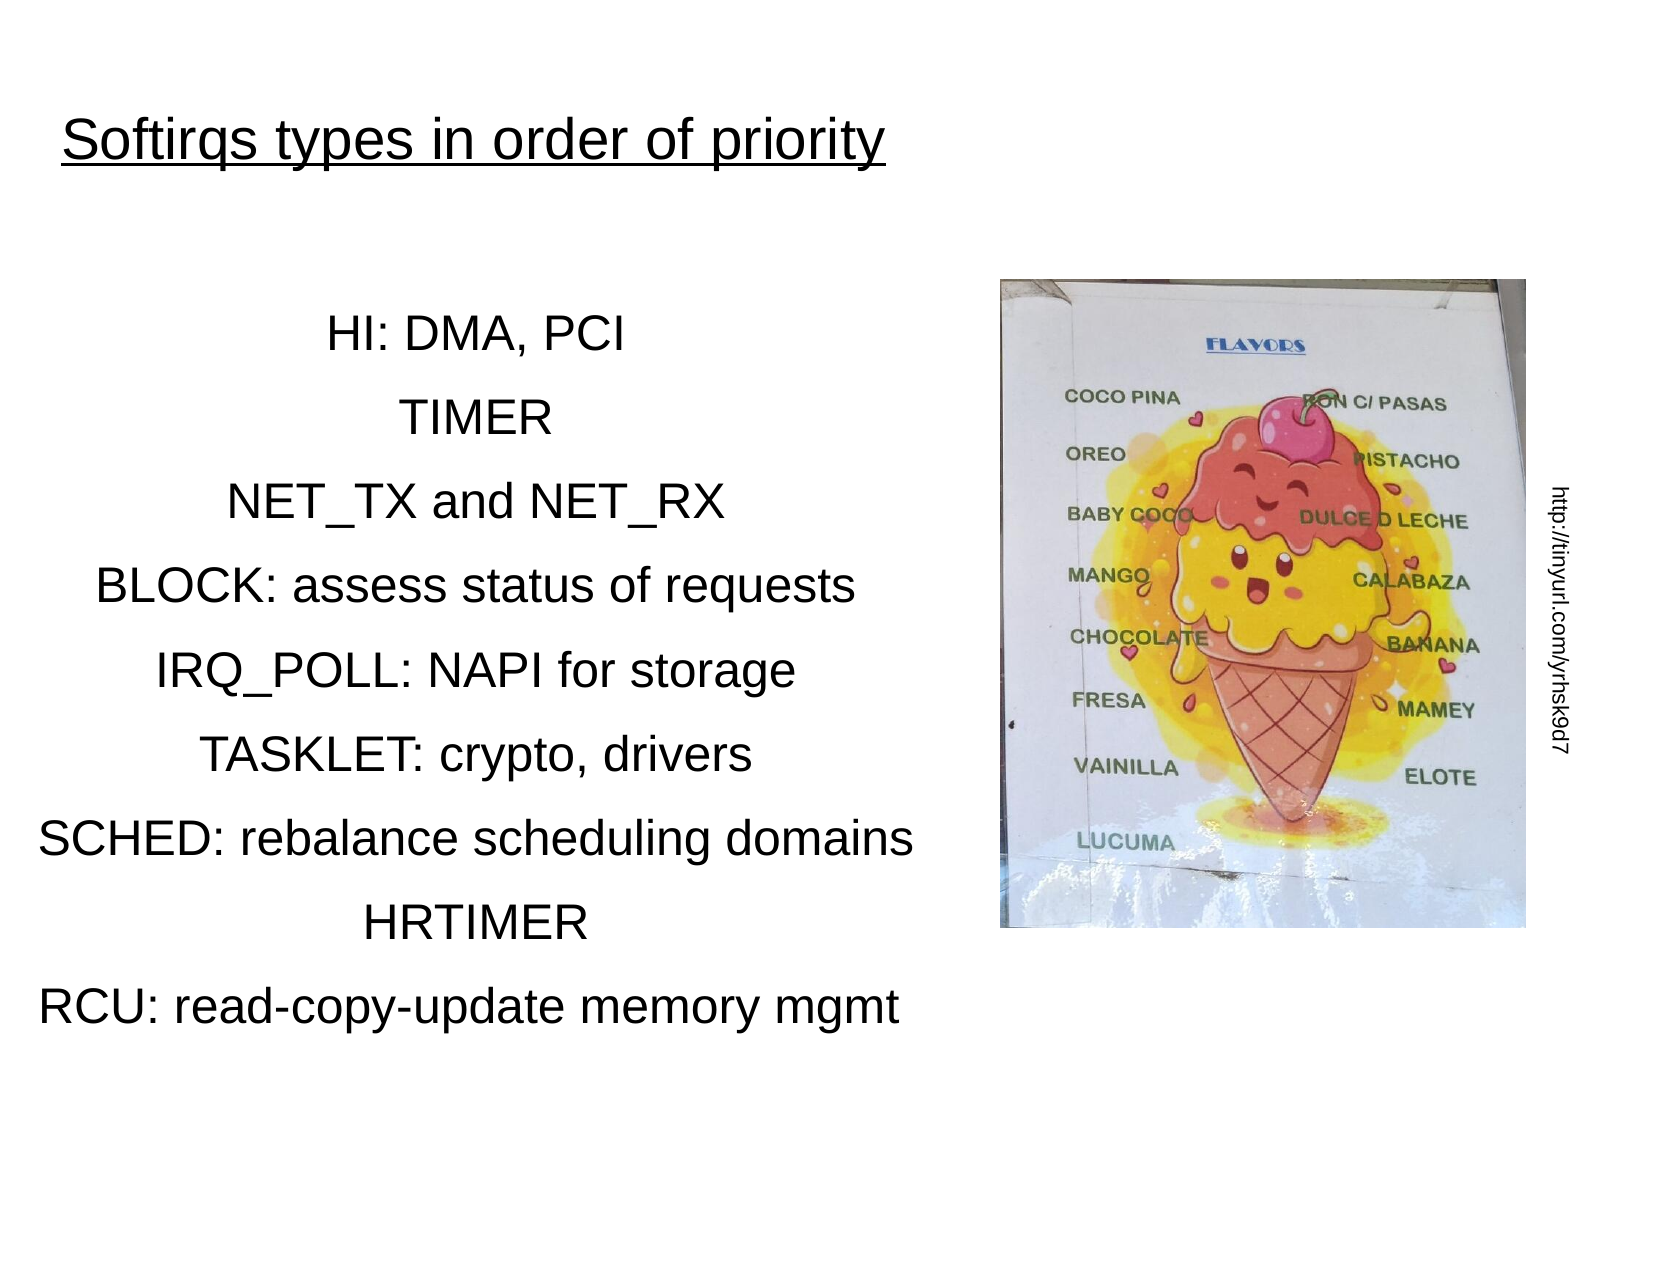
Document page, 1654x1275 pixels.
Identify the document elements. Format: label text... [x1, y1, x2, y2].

list HI: DMA, PCI TIMER NET_TX and NET_RX BLOCK: assess status of requests IRQ_POLL: NAPI for storage TASKLET: crypto, drivers SCHED: rebalance scheduling domains HRTIMER RCU: read-copy-update memory mgmt [37, 305, 916, 1085]
title Softirqs types in order of priority [61, 57, 887, 221]
picture [1000, 279, 1526, 928]
text_box http://tinyurl.com/yrhsk9d7 [1536, 471, 1581, 770]
